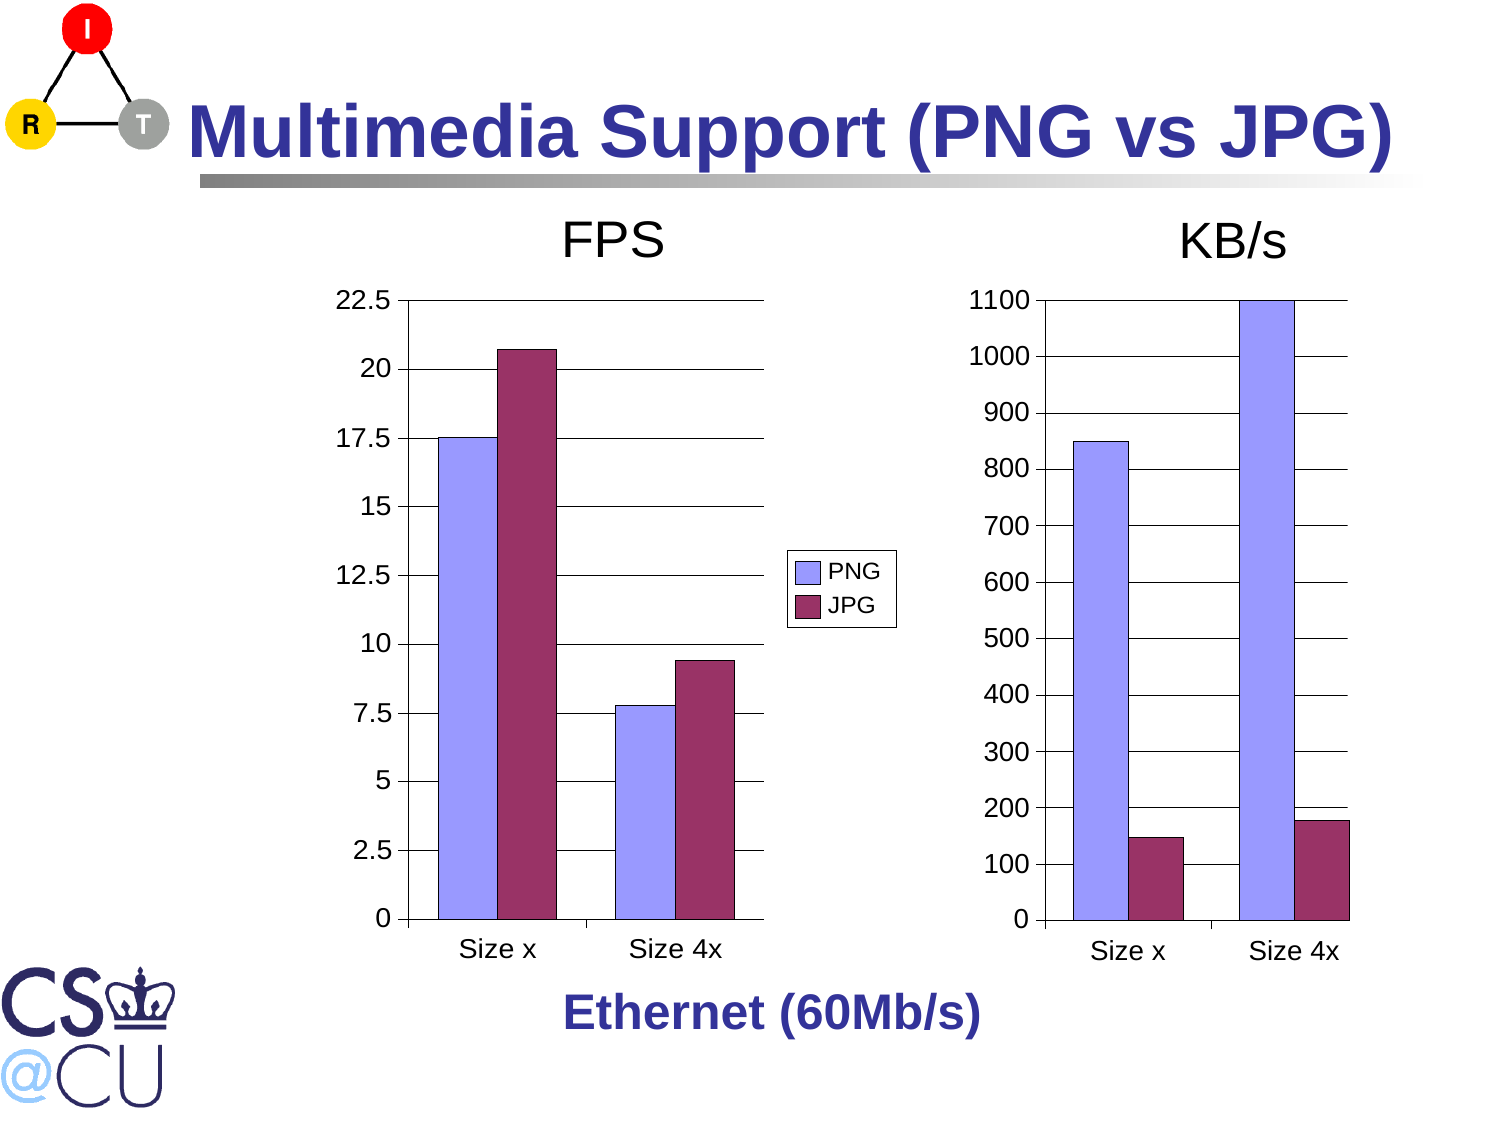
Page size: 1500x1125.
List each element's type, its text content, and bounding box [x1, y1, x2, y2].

picture [0, 949, 175, 1125]
title Multimedia Support (PNG vs JPG) [187, 44, 1463, 218]
chart [191, 187, 1351, 976]
picture [0, 0, 173, 154]
title Ethernet (60Mb/s) [562, 976, 1013, 1051]
